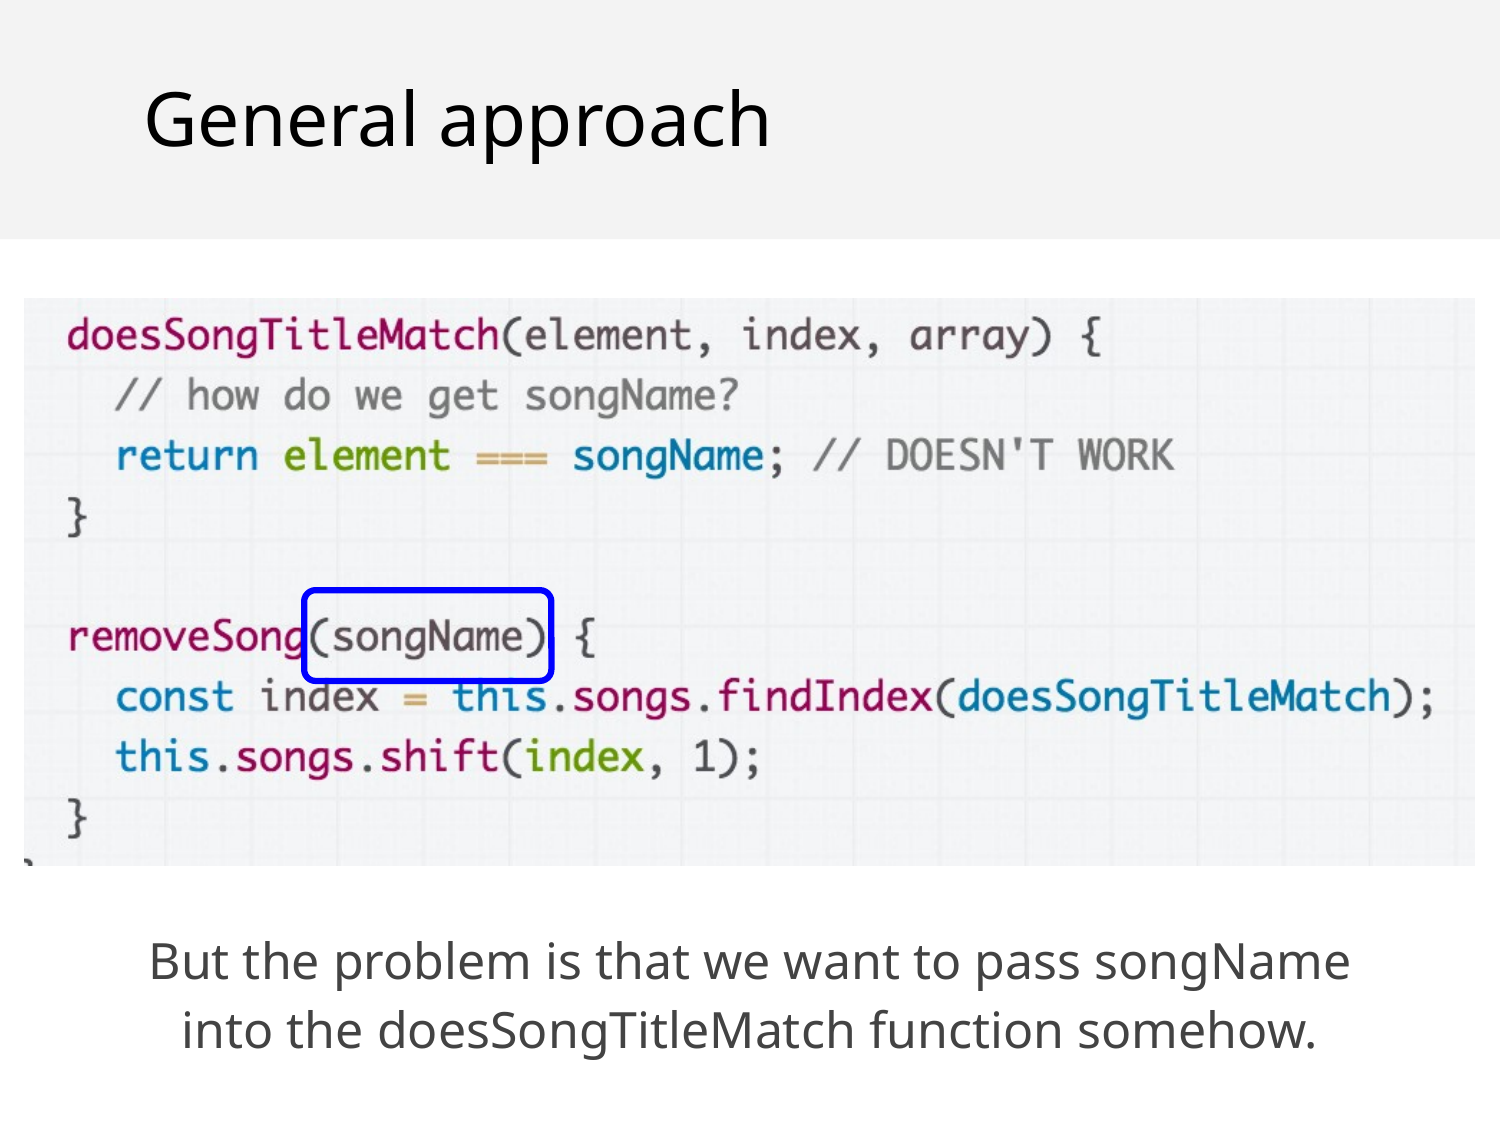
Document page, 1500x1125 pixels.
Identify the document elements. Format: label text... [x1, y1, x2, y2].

list But the problem is that we want to pass songName into the doesSongTitleMatch function somehow. [122, 905, 1378, 1091]
picture [24, 298, 1475, 867]
title General approach [128, 56, 1372, 183]
